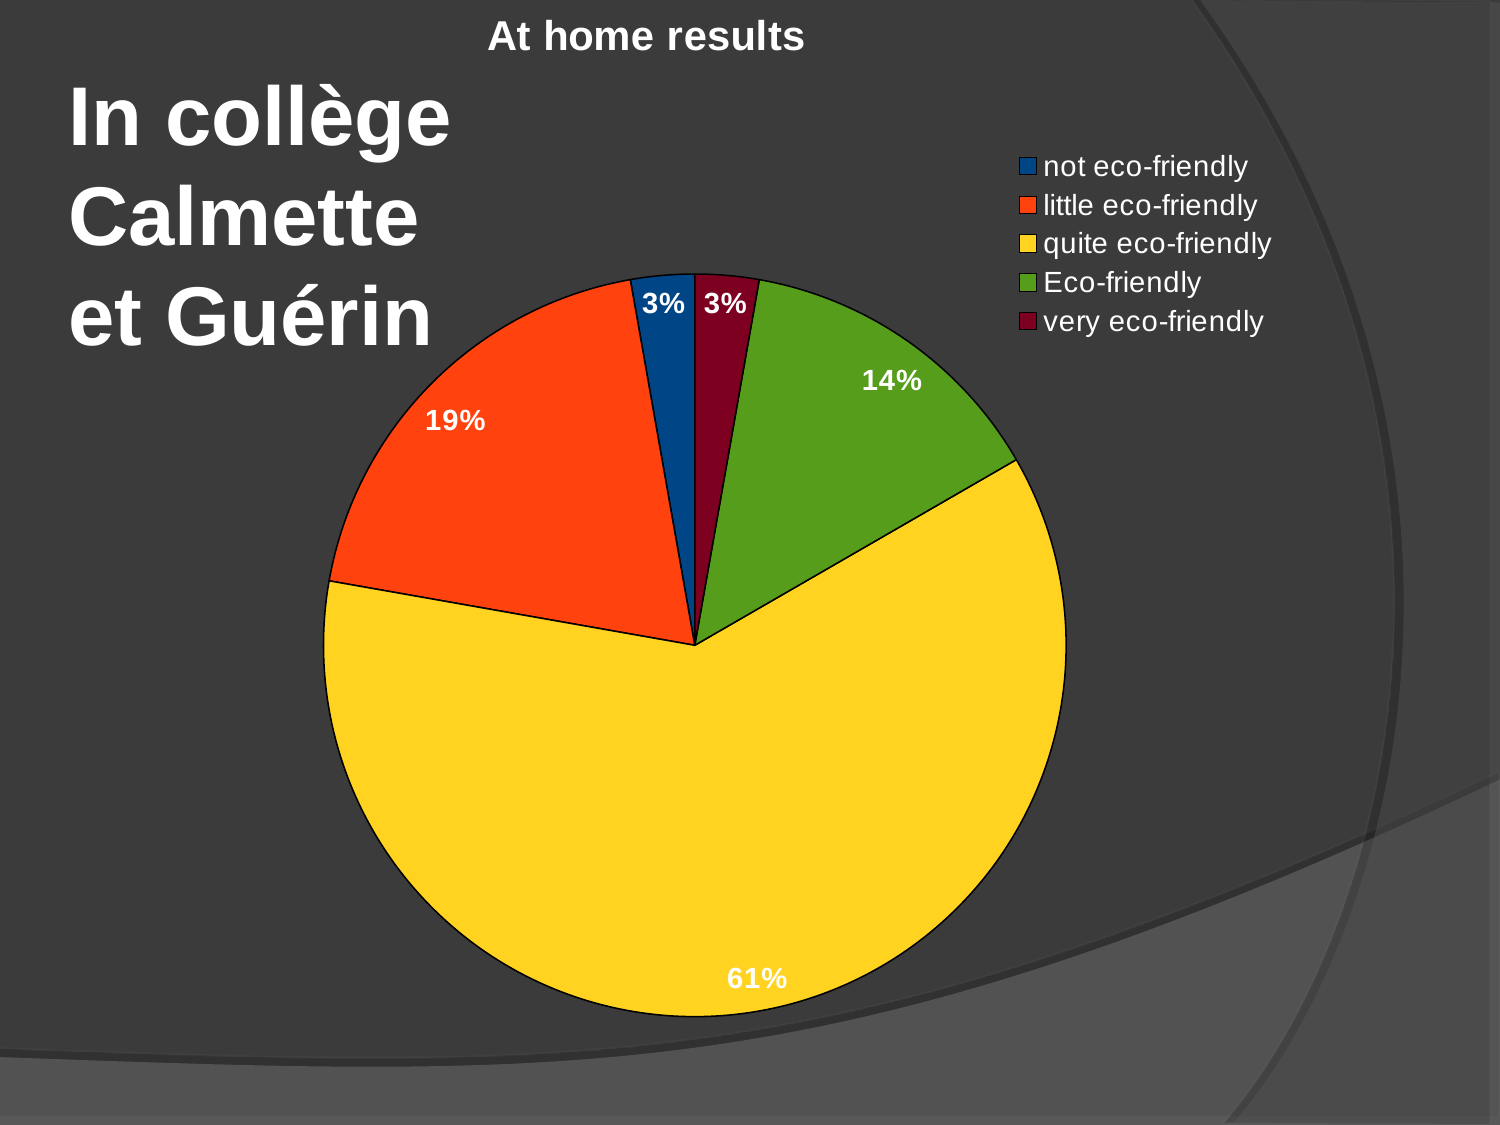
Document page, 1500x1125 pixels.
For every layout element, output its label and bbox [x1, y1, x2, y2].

chart [0, 0, 1500, 1125]
